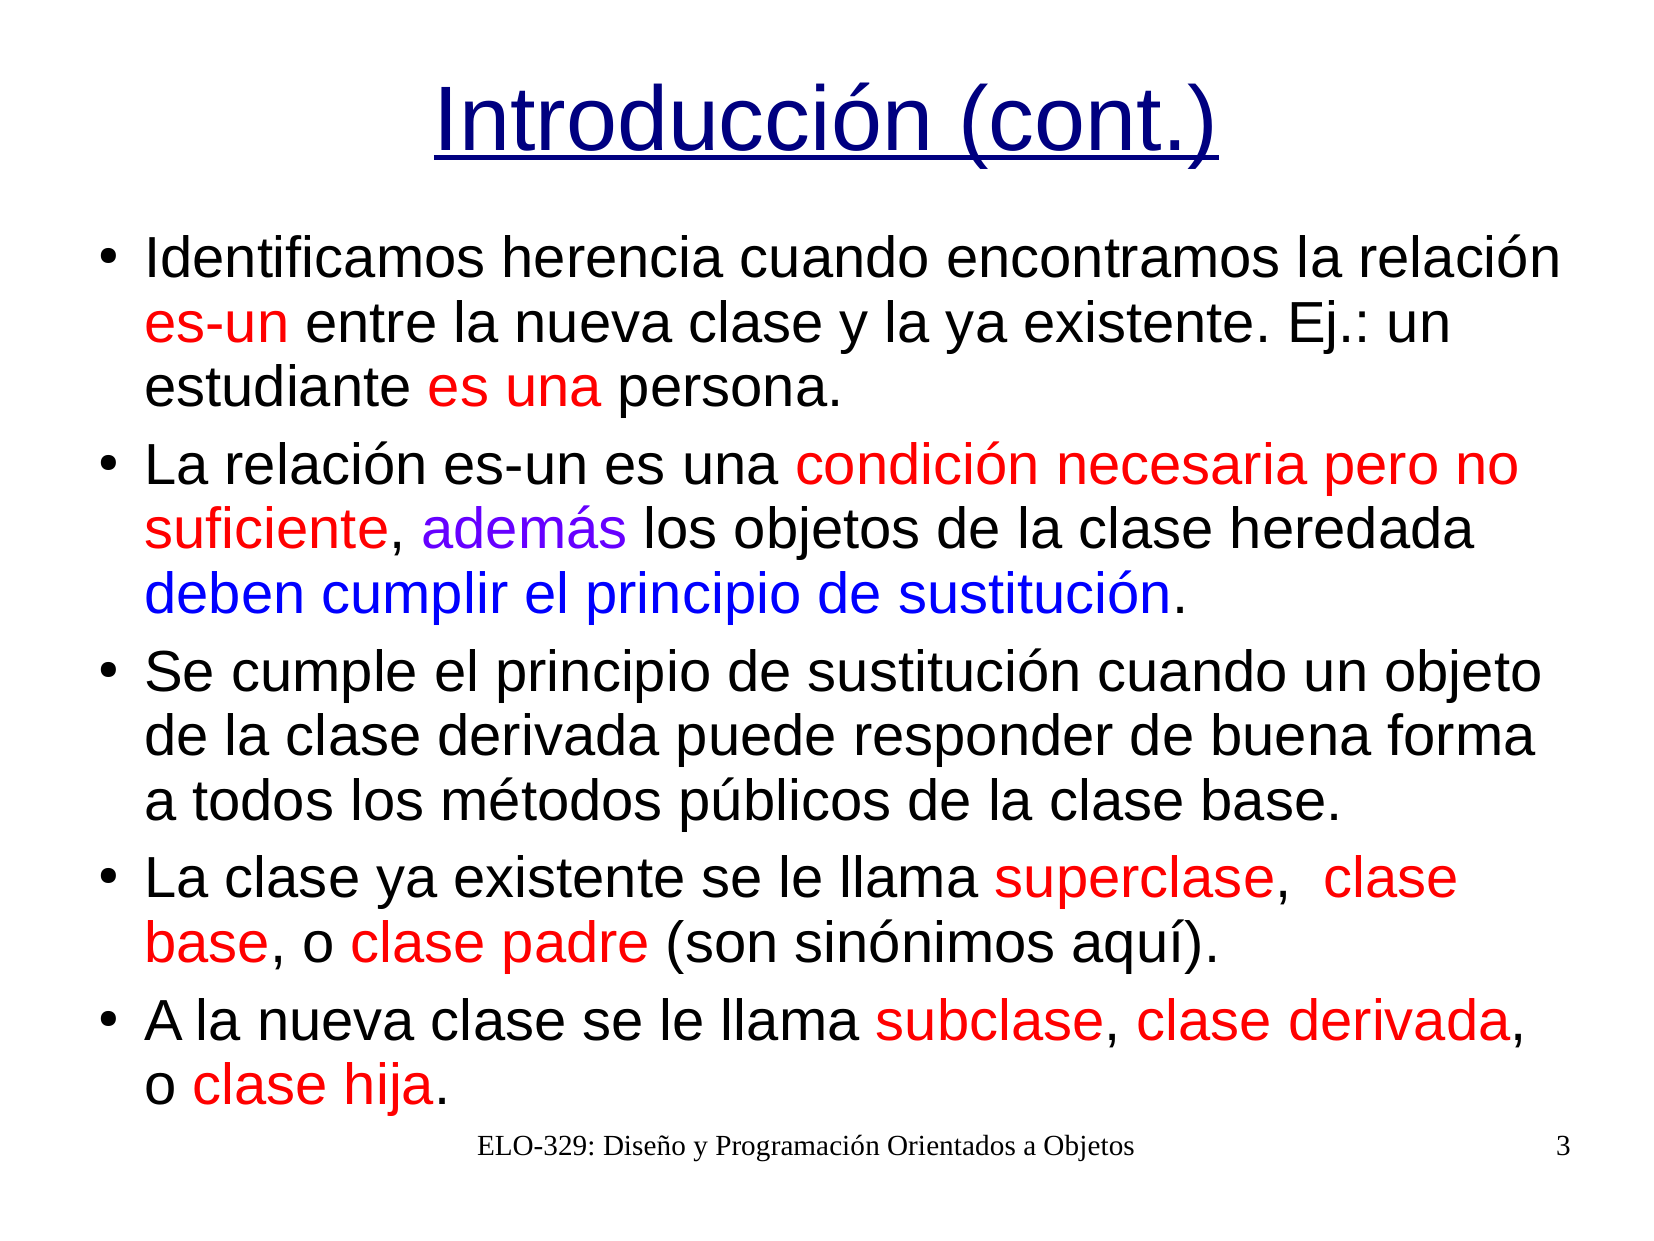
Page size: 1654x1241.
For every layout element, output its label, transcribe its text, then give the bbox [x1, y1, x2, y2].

list Identificamos herencia cuando encontramos la relación es-un entre la nueva clase y la ya existente. Ej.: un estudiante es una persona. La relación es-un es una condición necesaria pero no suficiente, además los objetos de la clase heredada deben cumplir el principio de sustitución. Se cumple el principio de sustitución cuando un objeto de la clase derivada puede responder de buena forma a todos los métodos públicos de la clase base. La clase ya existente se le llama superclase, clase base, o clase padre (son sinónimos aquí). A la nueva clase se le llama subclase, clase derivada, o clase hija. [82, 225, 1571, 1126]
title Introducción (cont.)‏ [82, 49, 1571, 188]
